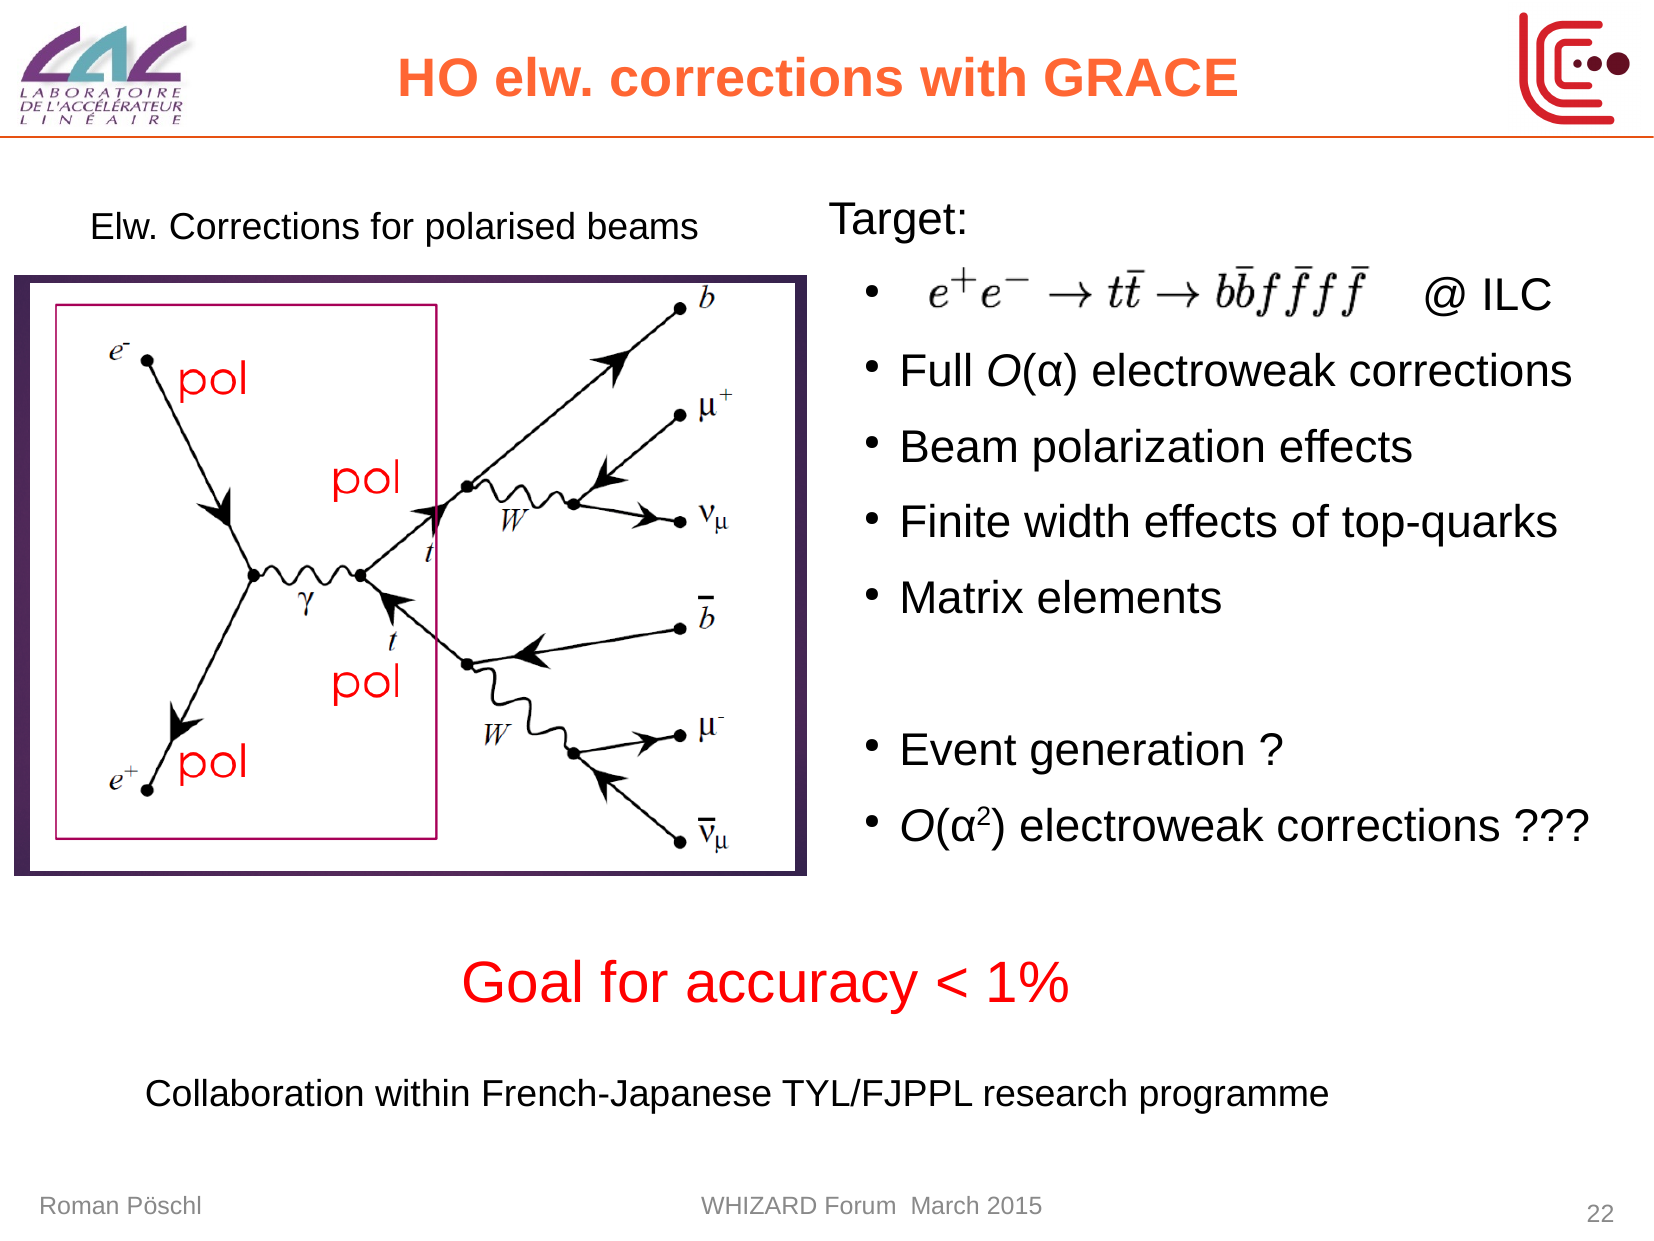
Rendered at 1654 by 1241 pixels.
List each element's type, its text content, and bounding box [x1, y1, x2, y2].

text_box Collaboration within French-Japanese TYL/FJPPL research programme [130, 1065, 1351, 1122]
text_box Goal for accuracy < 1% [446, 942, 1085, 1023]
picture [17, 22, 199, 127]
picture [14, 275, 807, 876]
text_box Target: @ ILC Full O(α) electroweak corrections Beam polarization effects Finite width effects of top-quarks Matrix elements Event generation ? O(α2) electroweak corrections ??? [813, 163, 1654, 876]
title HO elw. corrections with GRACE [75, 35, 1564, 119]
picture [1508, 2, 1641, 135]
text_box Elw. Corrections for polarised beams [75, 198, 718, 256]
picture [929, 266, 1371, 318]
